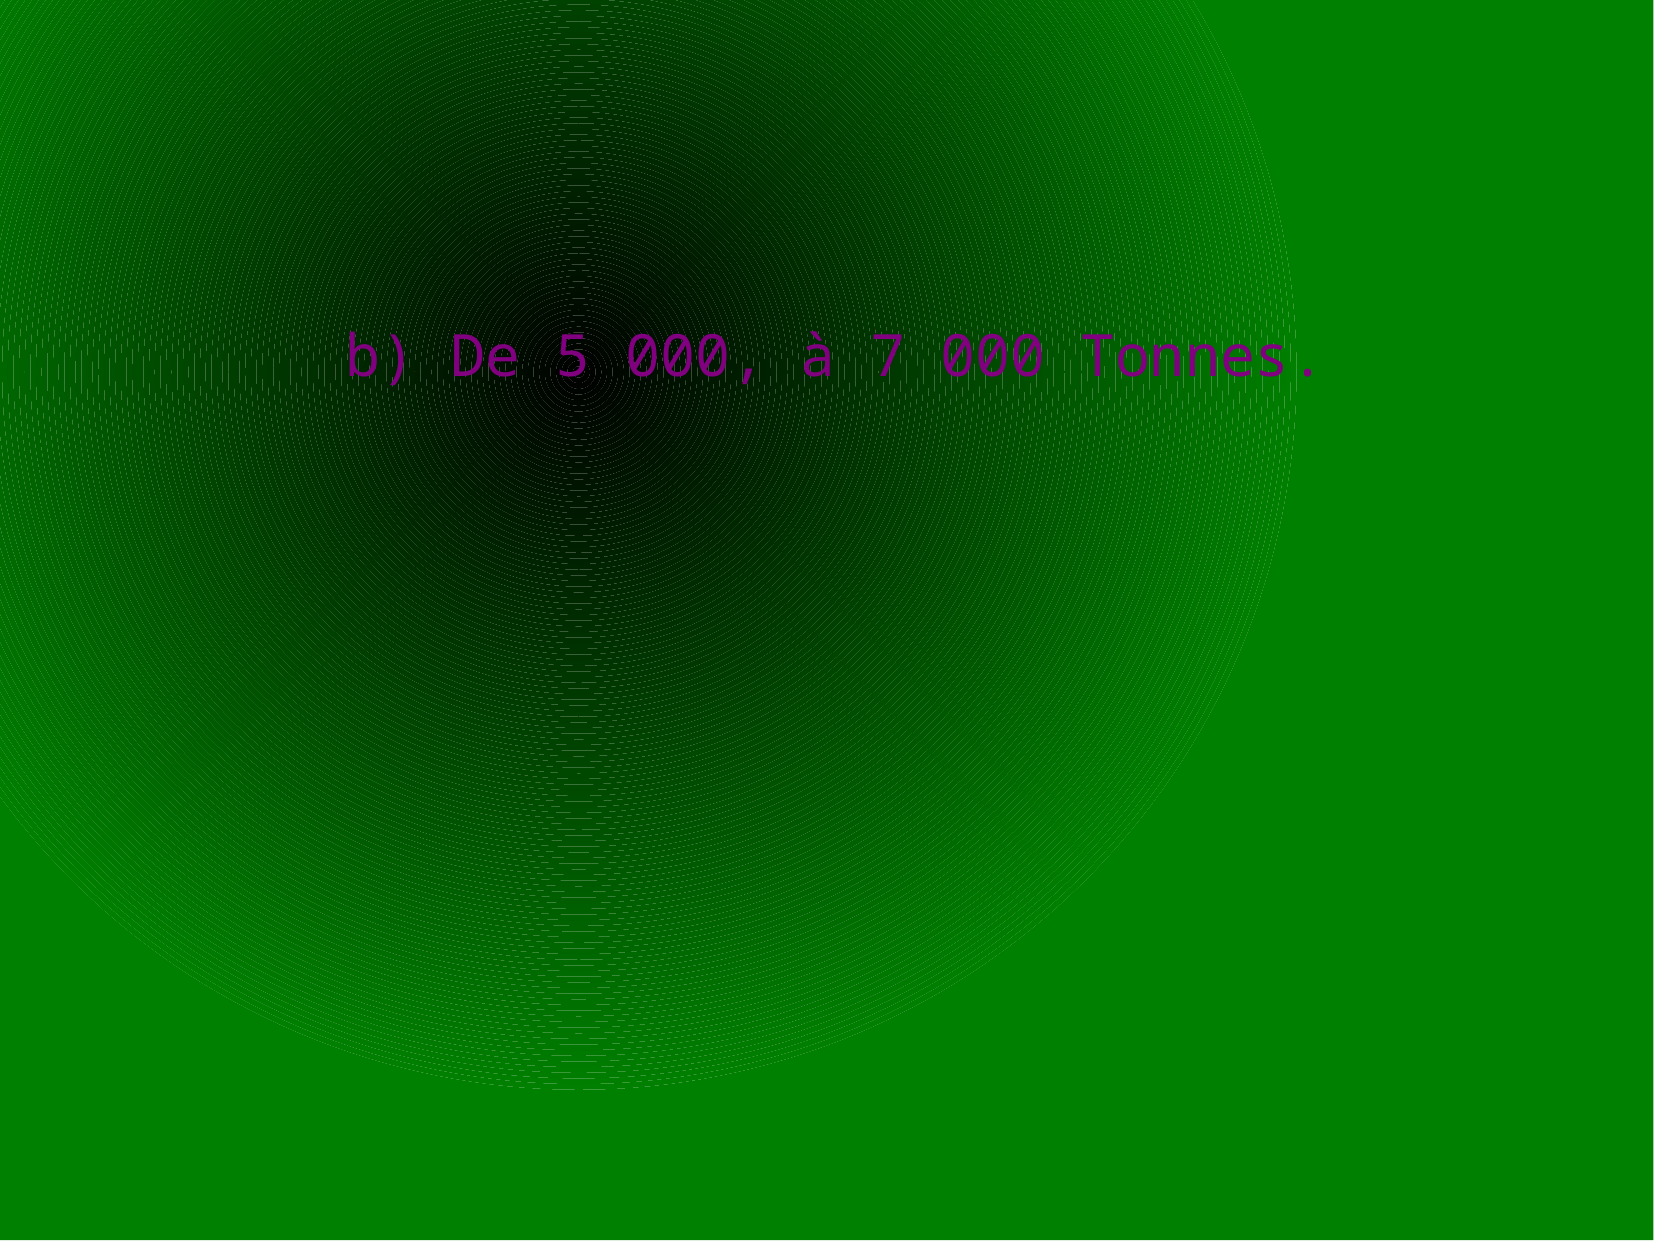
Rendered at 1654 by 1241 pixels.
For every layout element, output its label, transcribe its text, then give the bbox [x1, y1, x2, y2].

text_box b) De 5 000, à 7 000 Tonnes. [330, 307, 1406, 390]
